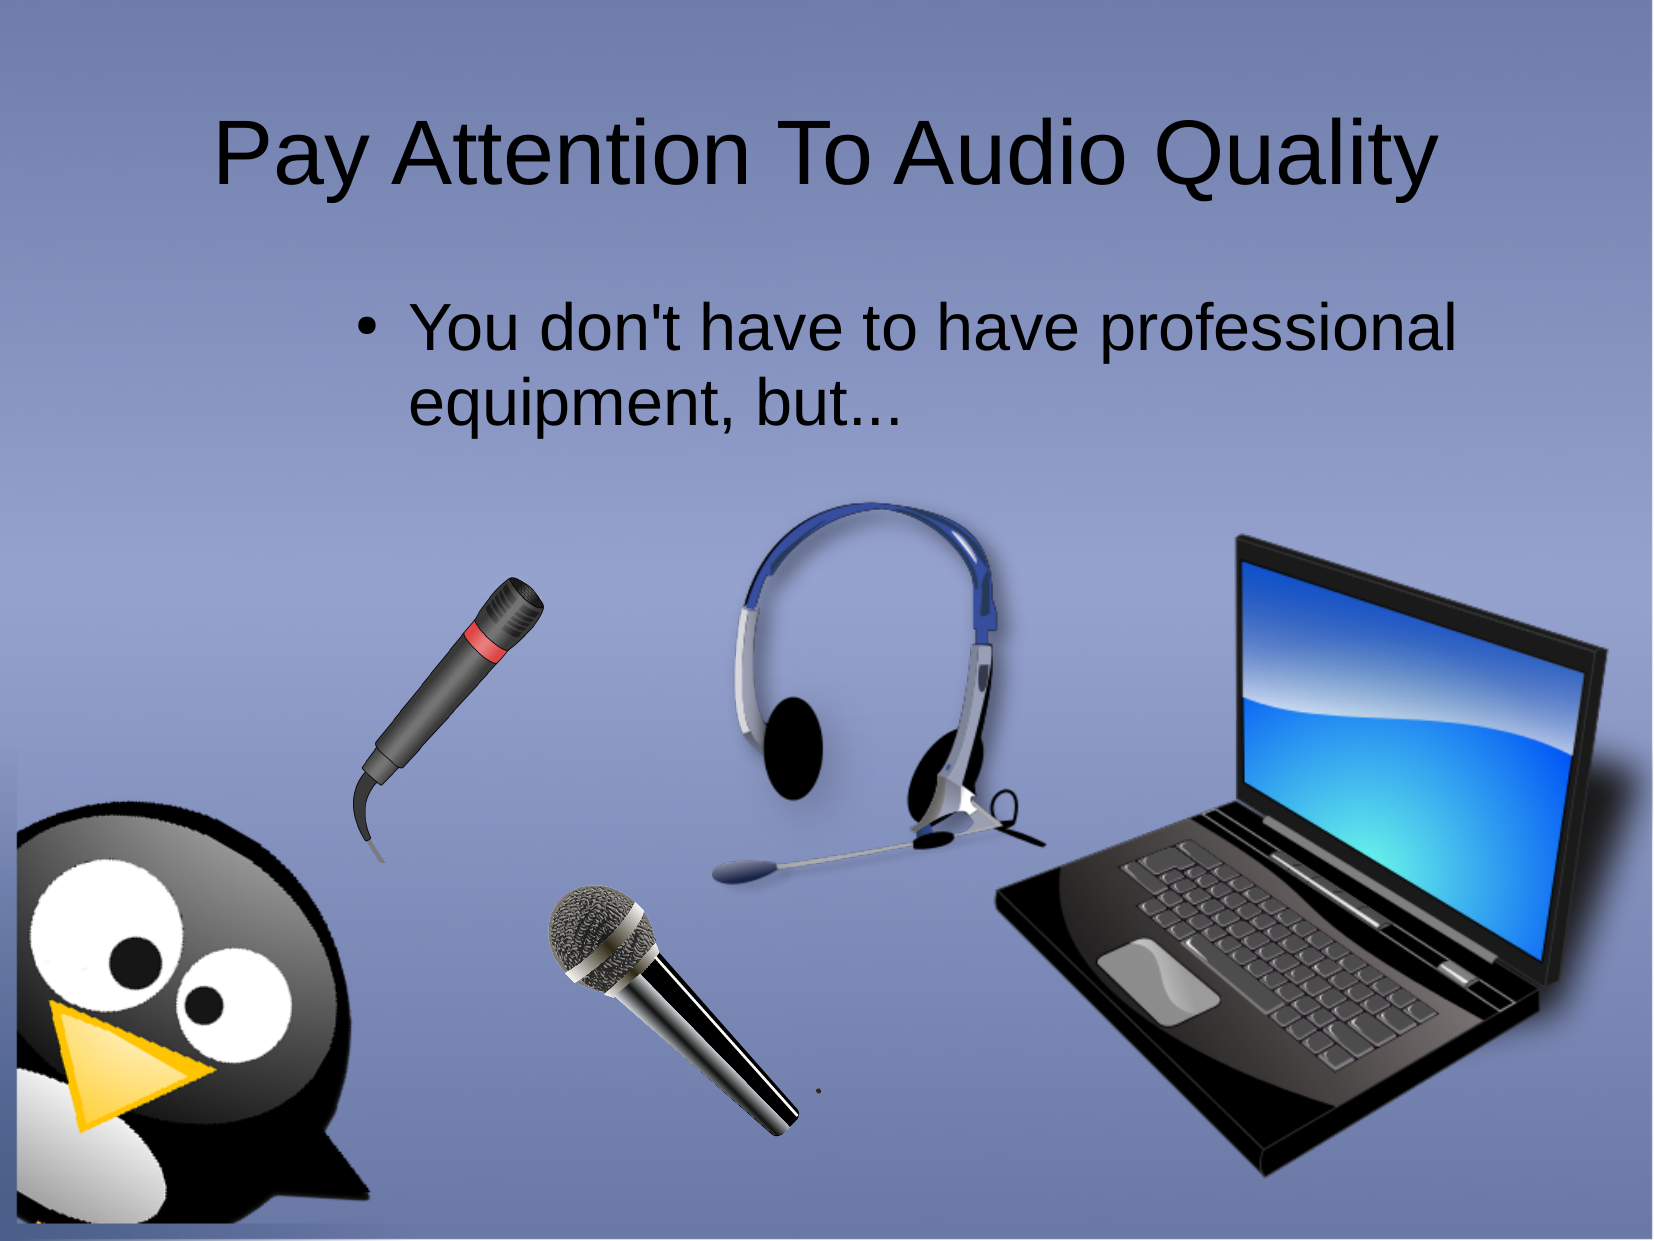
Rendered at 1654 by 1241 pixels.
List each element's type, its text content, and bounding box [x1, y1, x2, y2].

title Pay Attention To Audio Quality [82, 49, 1571, 257]
picture [0, 0, 1654, 1241]
list You don't have to have professional equipment, but... [337, 290, 1571, 1109]
